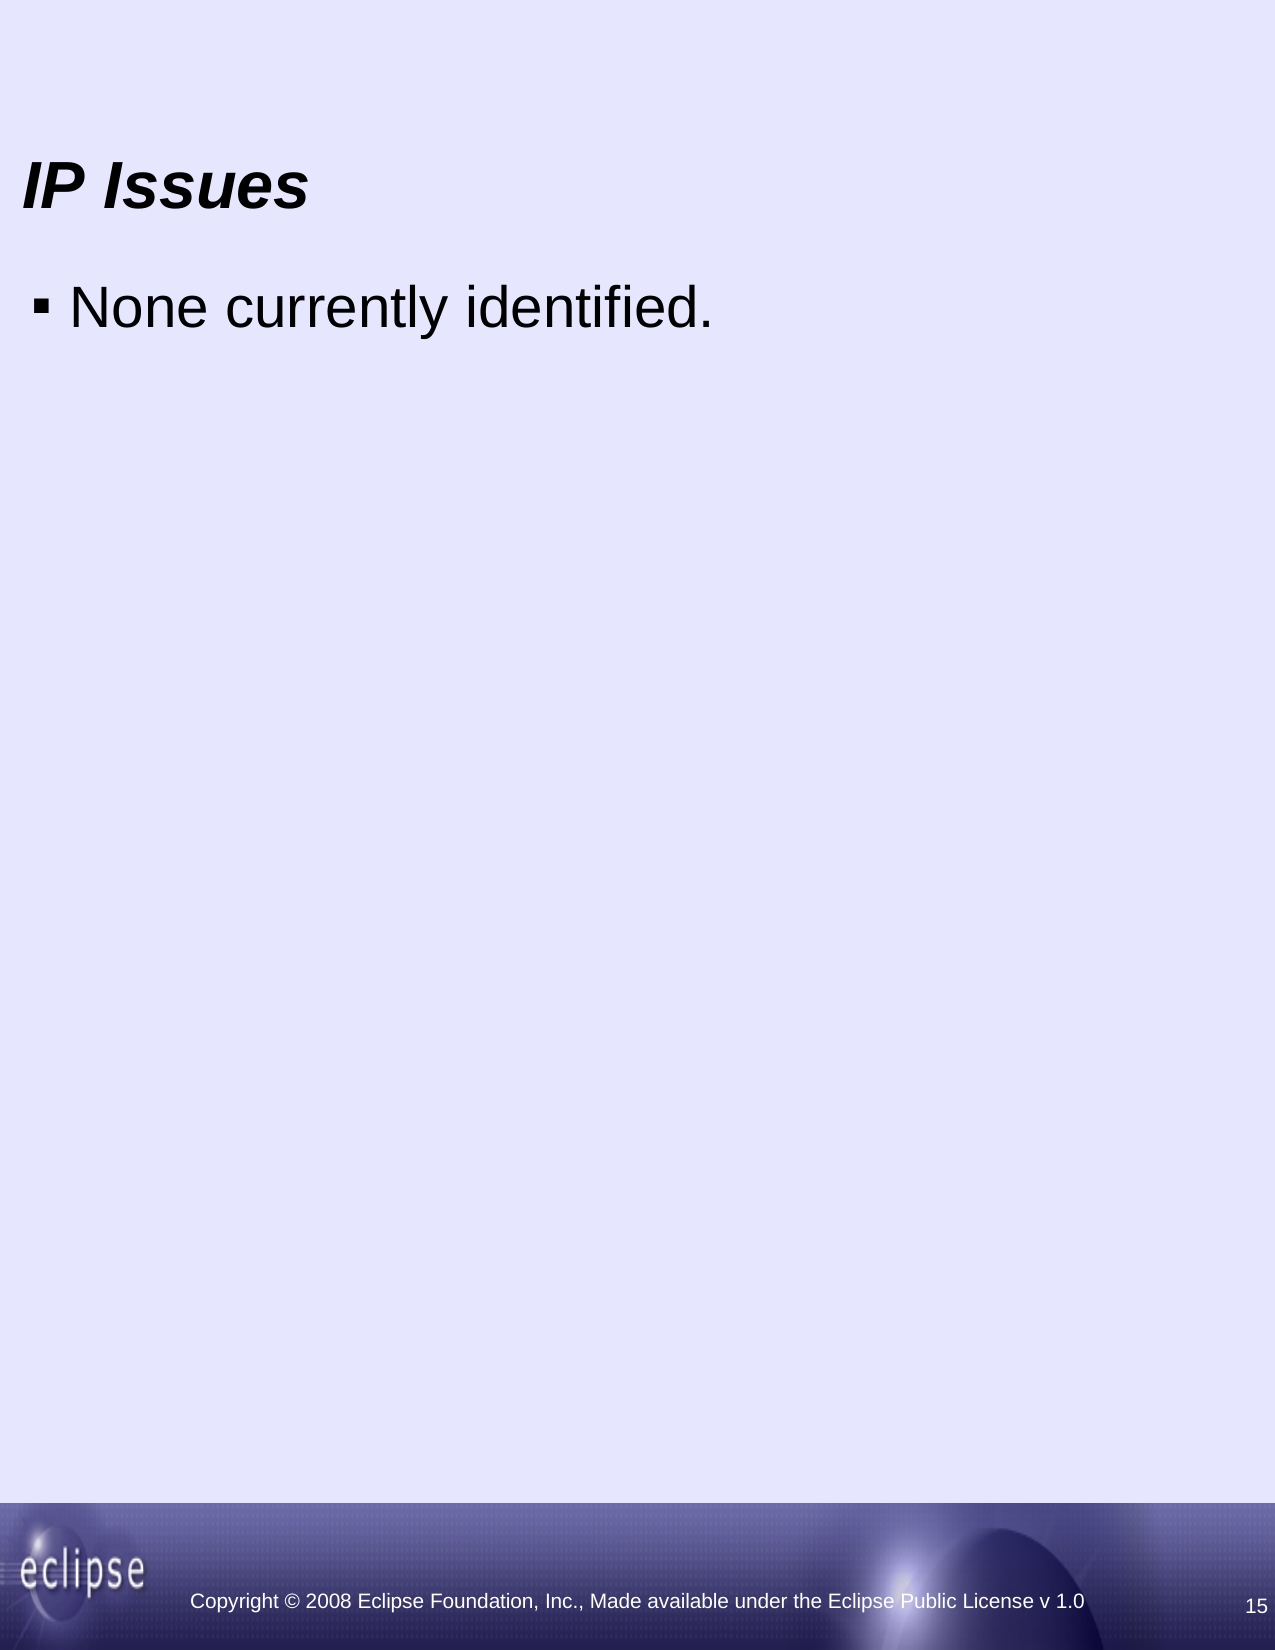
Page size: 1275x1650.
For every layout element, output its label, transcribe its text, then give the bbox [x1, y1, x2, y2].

list None currently identified. [31, 274, 1244, 1497]
picture [0, 1503, 1275, 1650]
title IP Issues [22, 123, 1253, 252]
